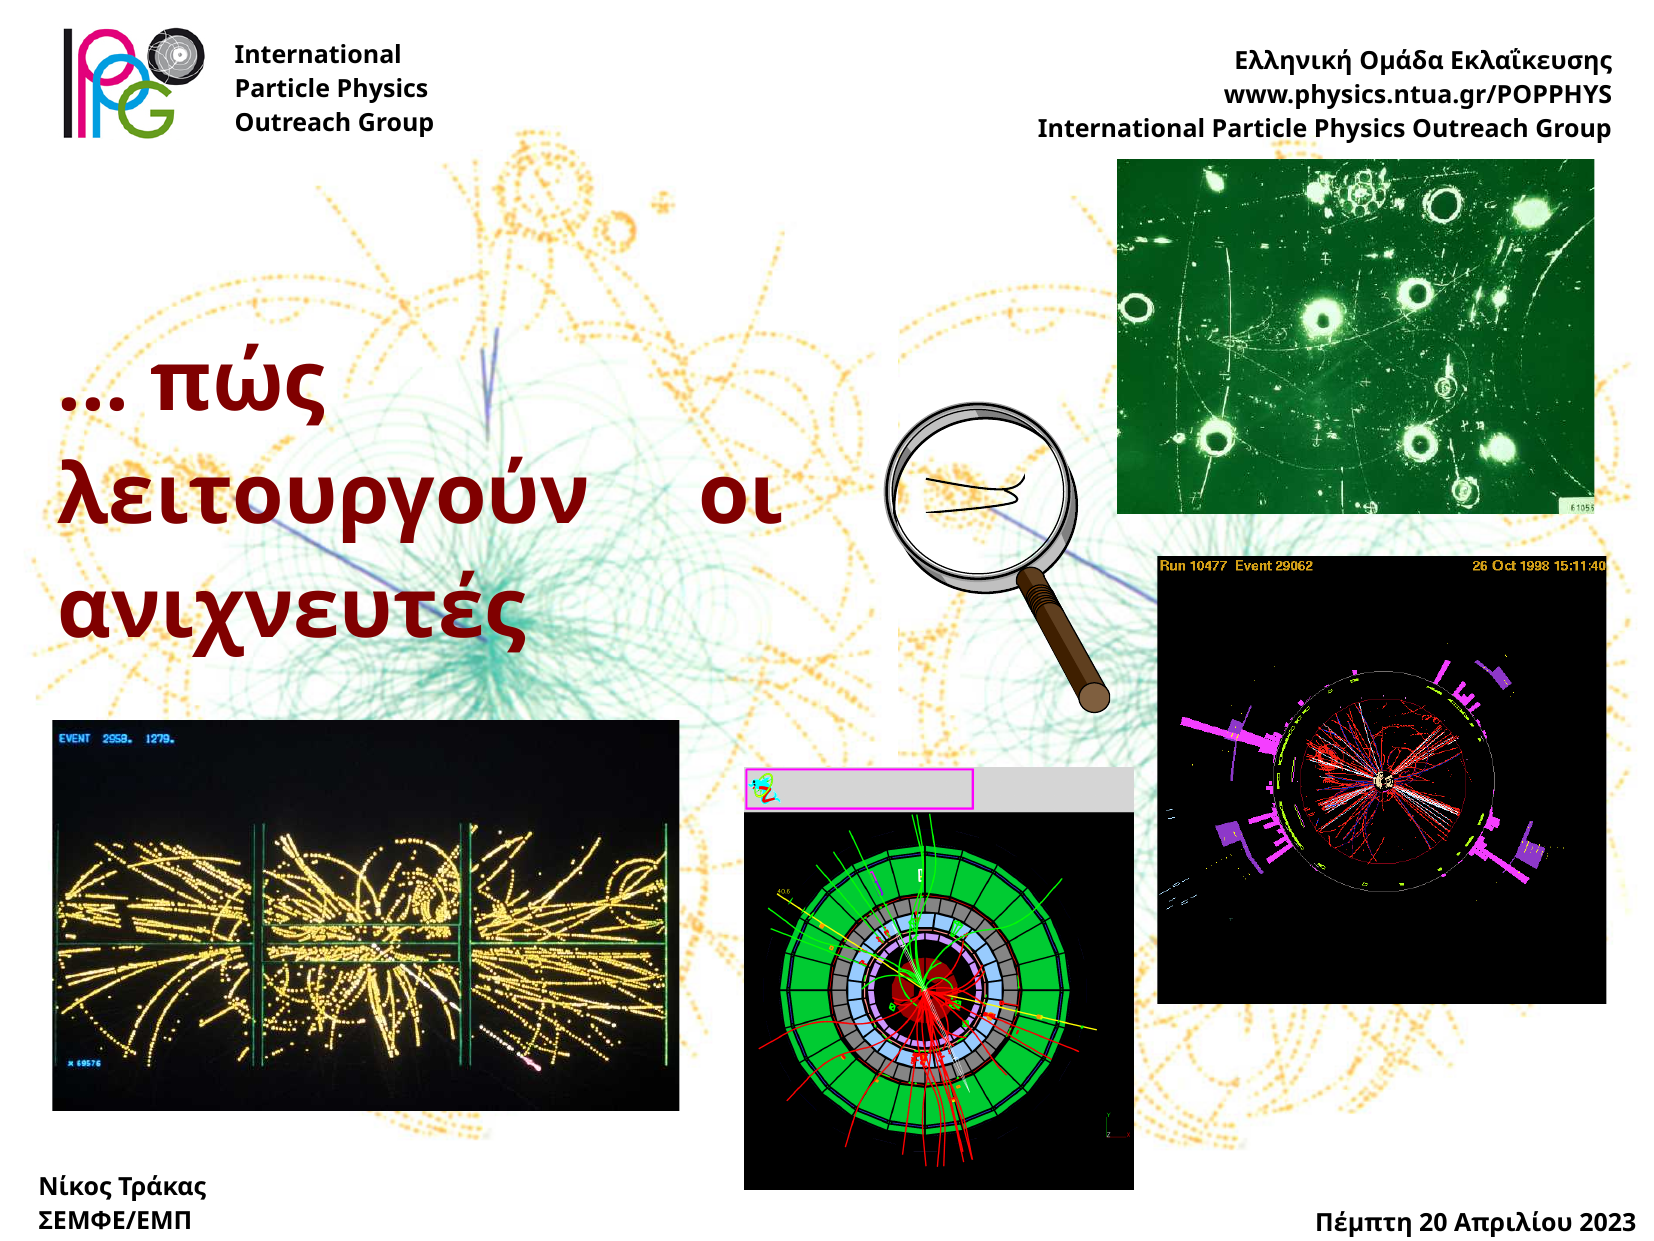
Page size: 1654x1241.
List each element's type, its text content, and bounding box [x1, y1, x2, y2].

picture [0, 5, 1654, 1241]
text_box ... πώς λειτουργούν οι ανιχνευτές [42, 314, 893, 548]
